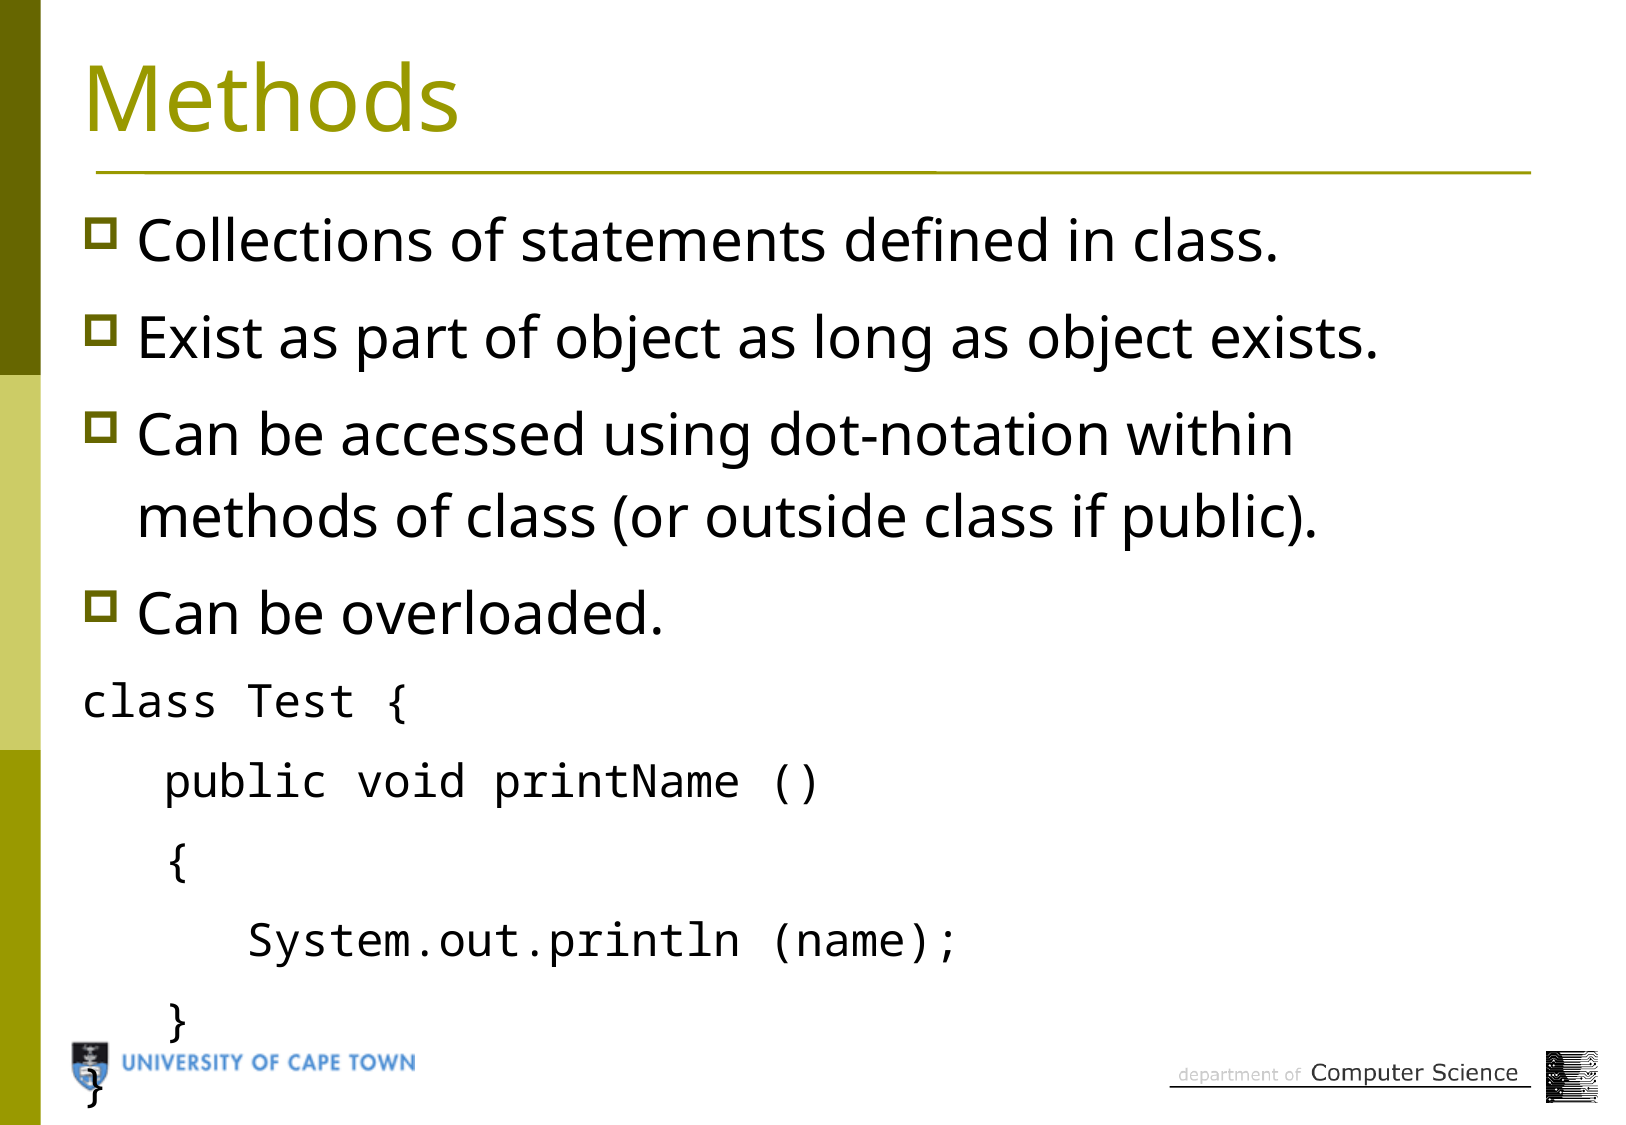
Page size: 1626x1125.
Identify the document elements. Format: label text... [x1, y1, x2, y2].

list Collections of statements defined in class. Exist as part of object as long as object exists. Can be accessed using dot-notation within methods of class (or outside class if public). Can be overloaded. class Test { public void printName () { System.out.println (name); } } [81, 196, 1543, 1017]
title Methods [81, 36, 1543, 165]
picture [1546, 1051, 1598, 1103]
picture [1169, 1043, 1532, 1091]
picture [61, 1024, 415, 1103]
